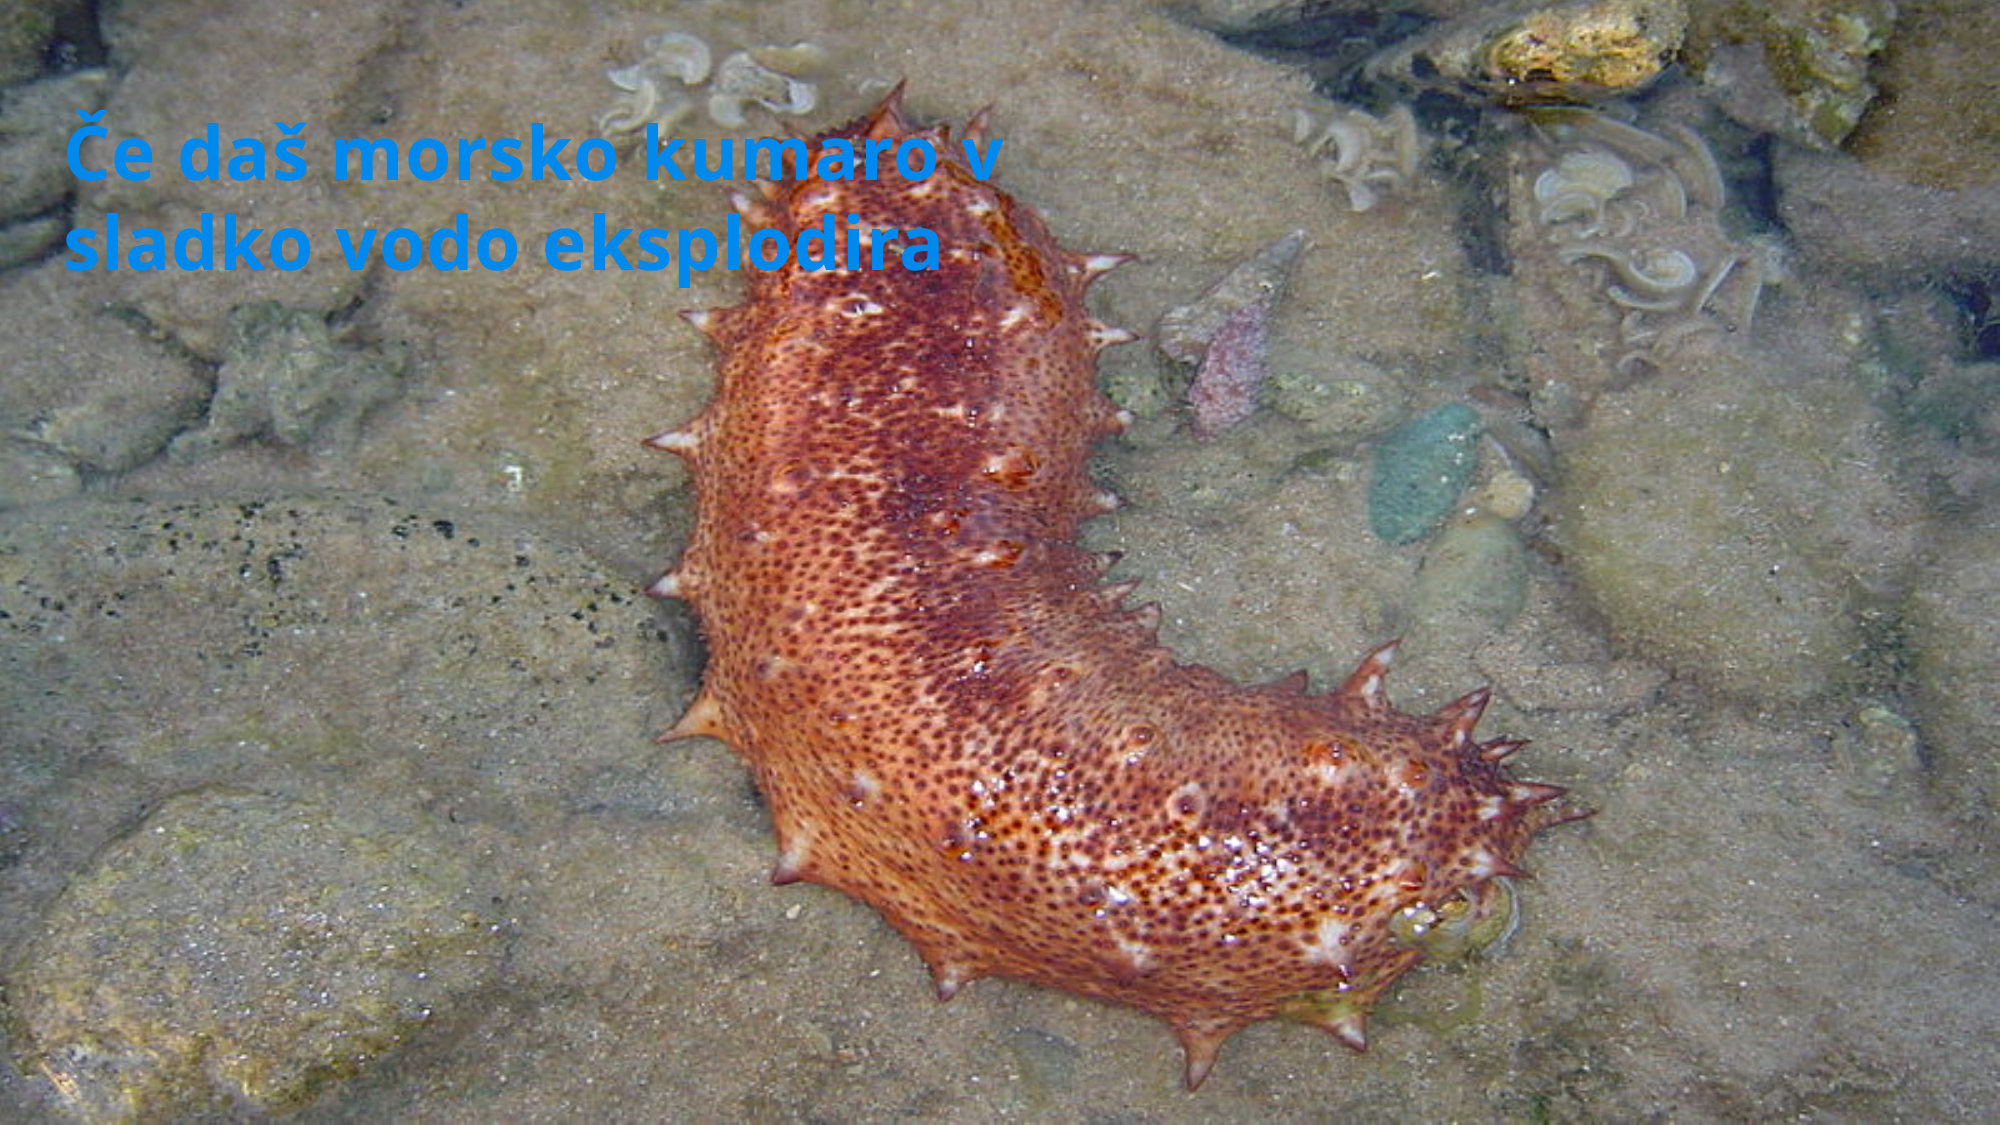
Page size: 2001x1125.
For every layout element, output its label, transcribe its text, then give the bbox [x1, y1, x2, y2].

picture [0, 0, 2000, 1125]
text_box Če daš morsko kumaro v sladko vodo eksplodira [48, 98, 1135, 294]
